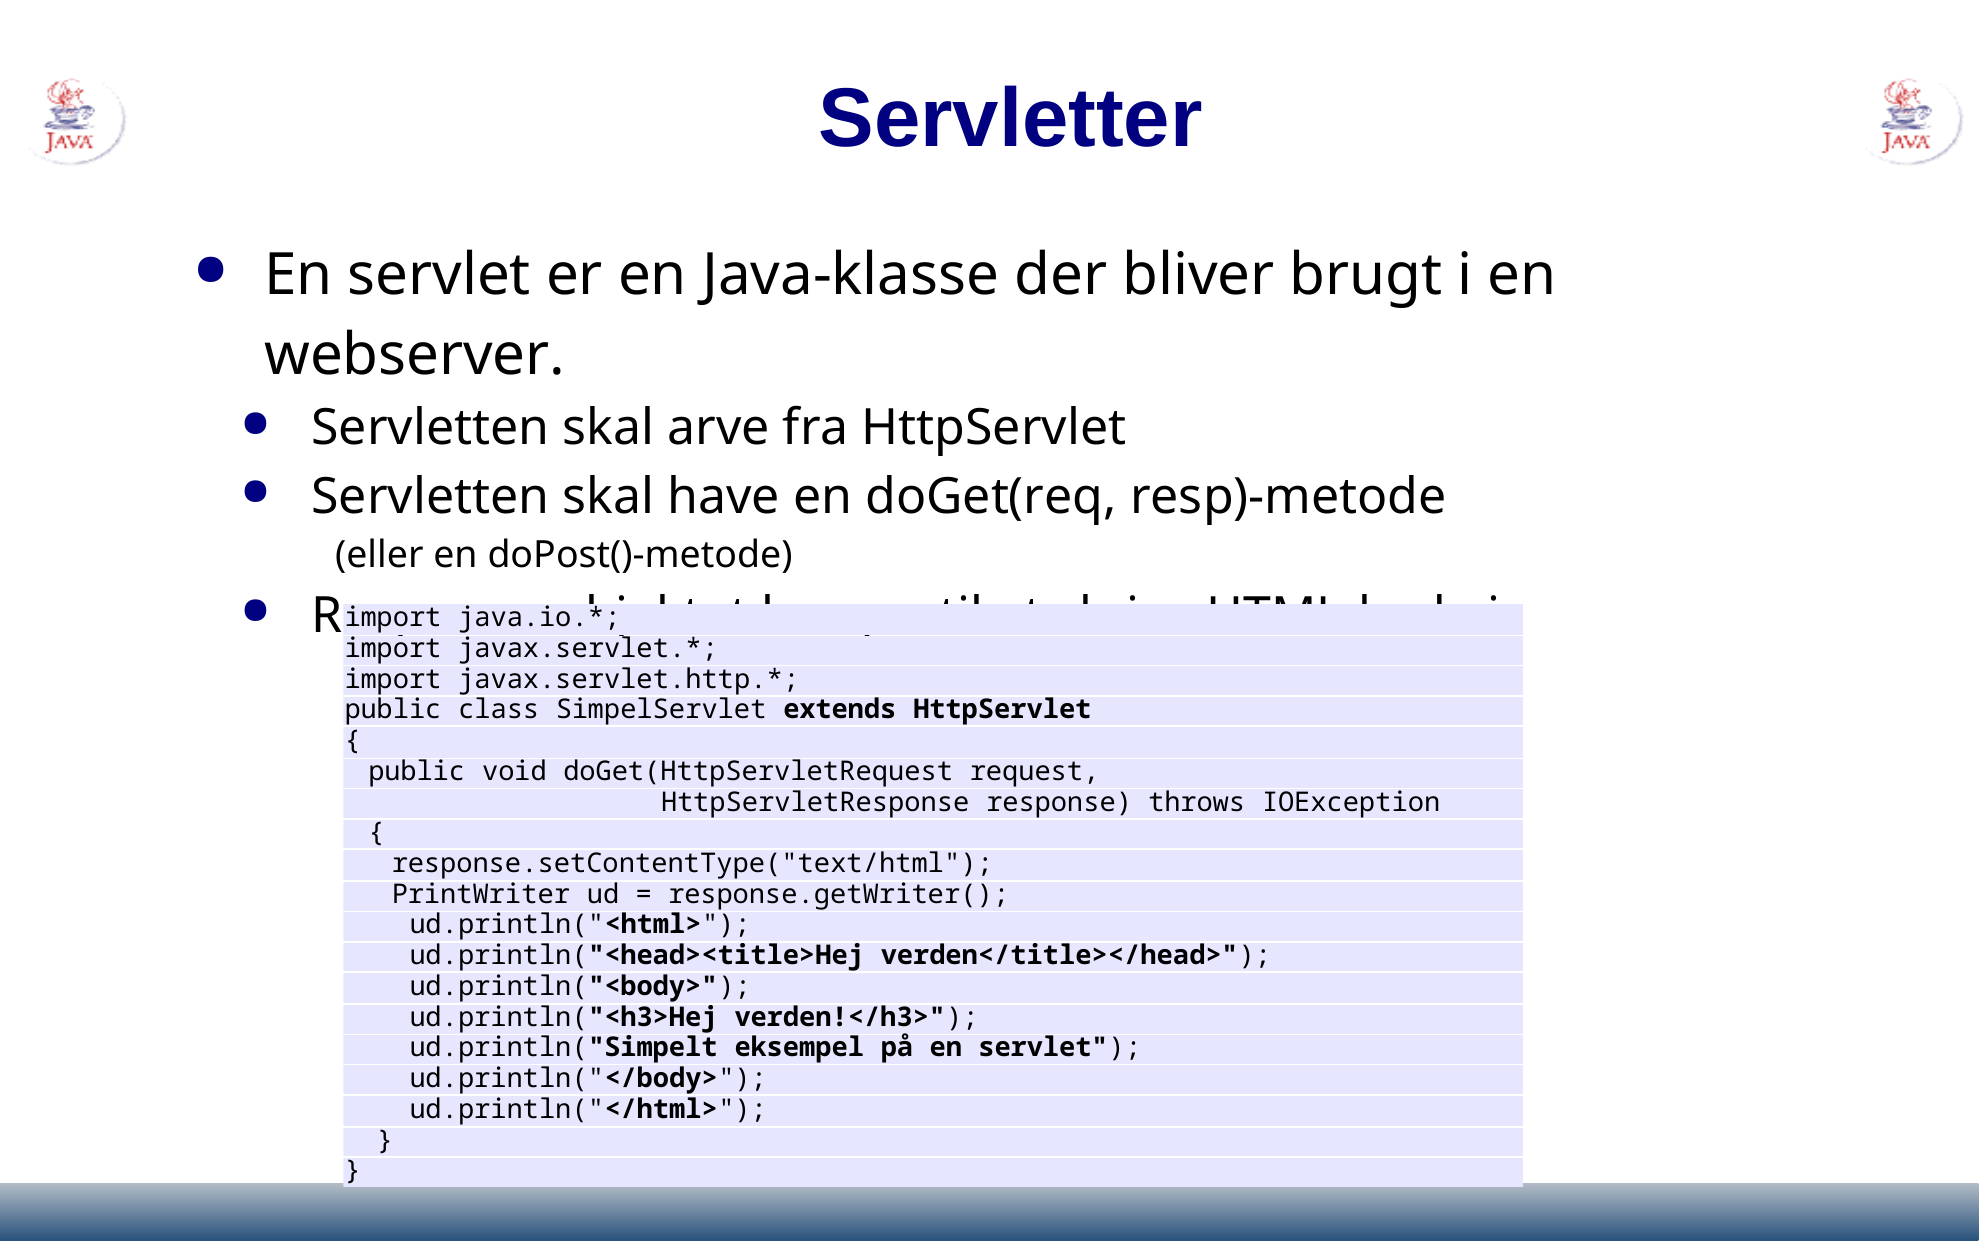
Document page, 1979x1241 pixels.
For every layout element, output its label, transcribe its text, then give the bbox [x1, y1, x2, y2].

list En servlet er en Java-klasse der bliver brugt i en webserver. Servletten skal arve fra HttpServlet Servletten skal have en doGet(req, resp)-metode (eller en doPost()-metode) Response-objektet bruges til at skrive HTML-kode i. [181, 232, 1833, 1169]
chart [343, 604, 1524, 1202]
picture [12, 71, 131, 169]
title Servletter [186, 14, 1835, 222]
picture [1849, 71, 1968, 169]
